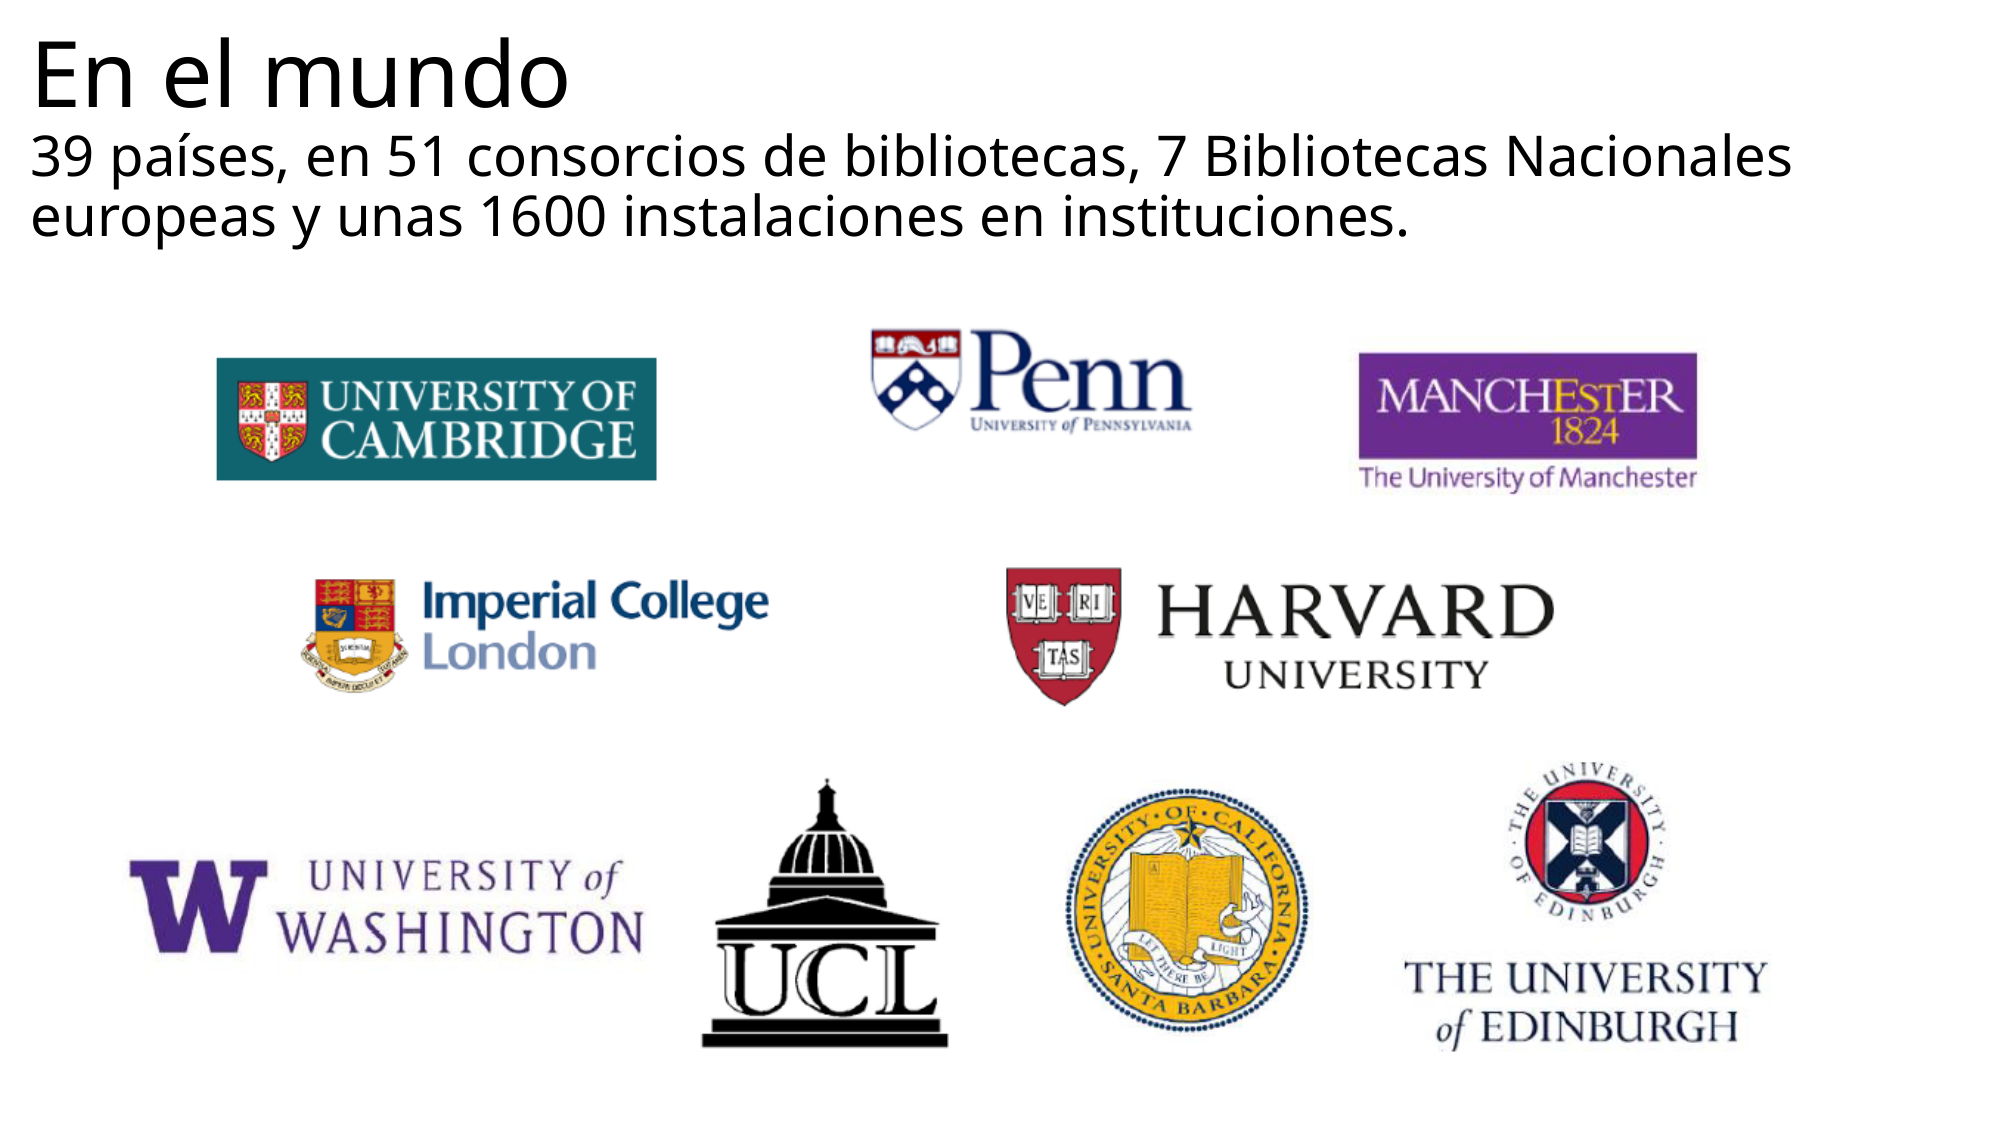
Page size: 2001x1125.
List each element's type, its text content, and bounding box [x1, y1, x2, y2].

title En el mundo 39 países, en 51 consorcios de bibliotecas, 7 Bibliotecas Nacionales europeas y unas 1600 instalaciones en instituciones. [15, 0, 1894, 278]
picture [93, 277, 1863, 1095]
